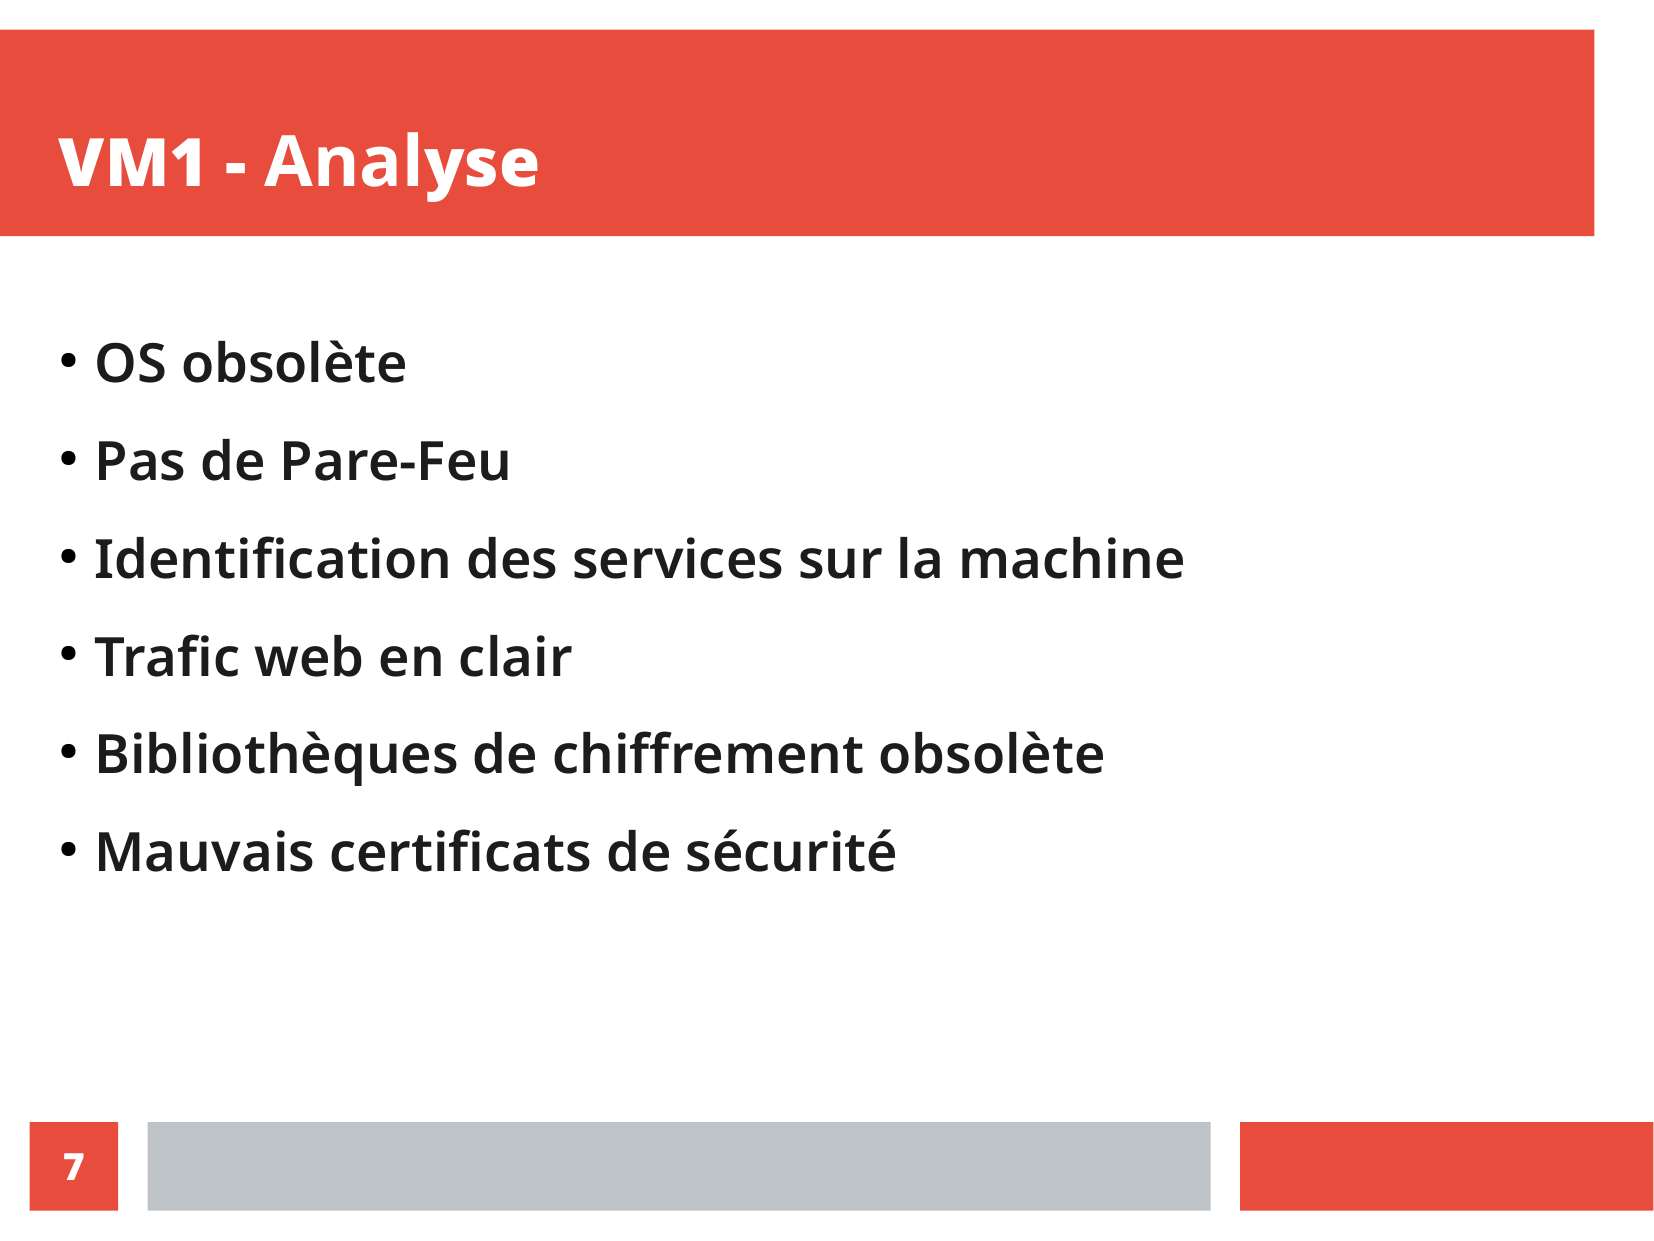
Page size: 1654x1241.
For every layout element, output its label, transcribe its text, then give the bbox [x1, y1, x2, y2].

title VM1 - Analyse [59, 59, 1595, 207]
list OS obsolète Pas de Pare-Feu Identification des services sur la machine Trafic web en clair Bibliothèques de chiffrement obsolète Mauvais certificats de sécurité [59, 324, 1565, 1093]
